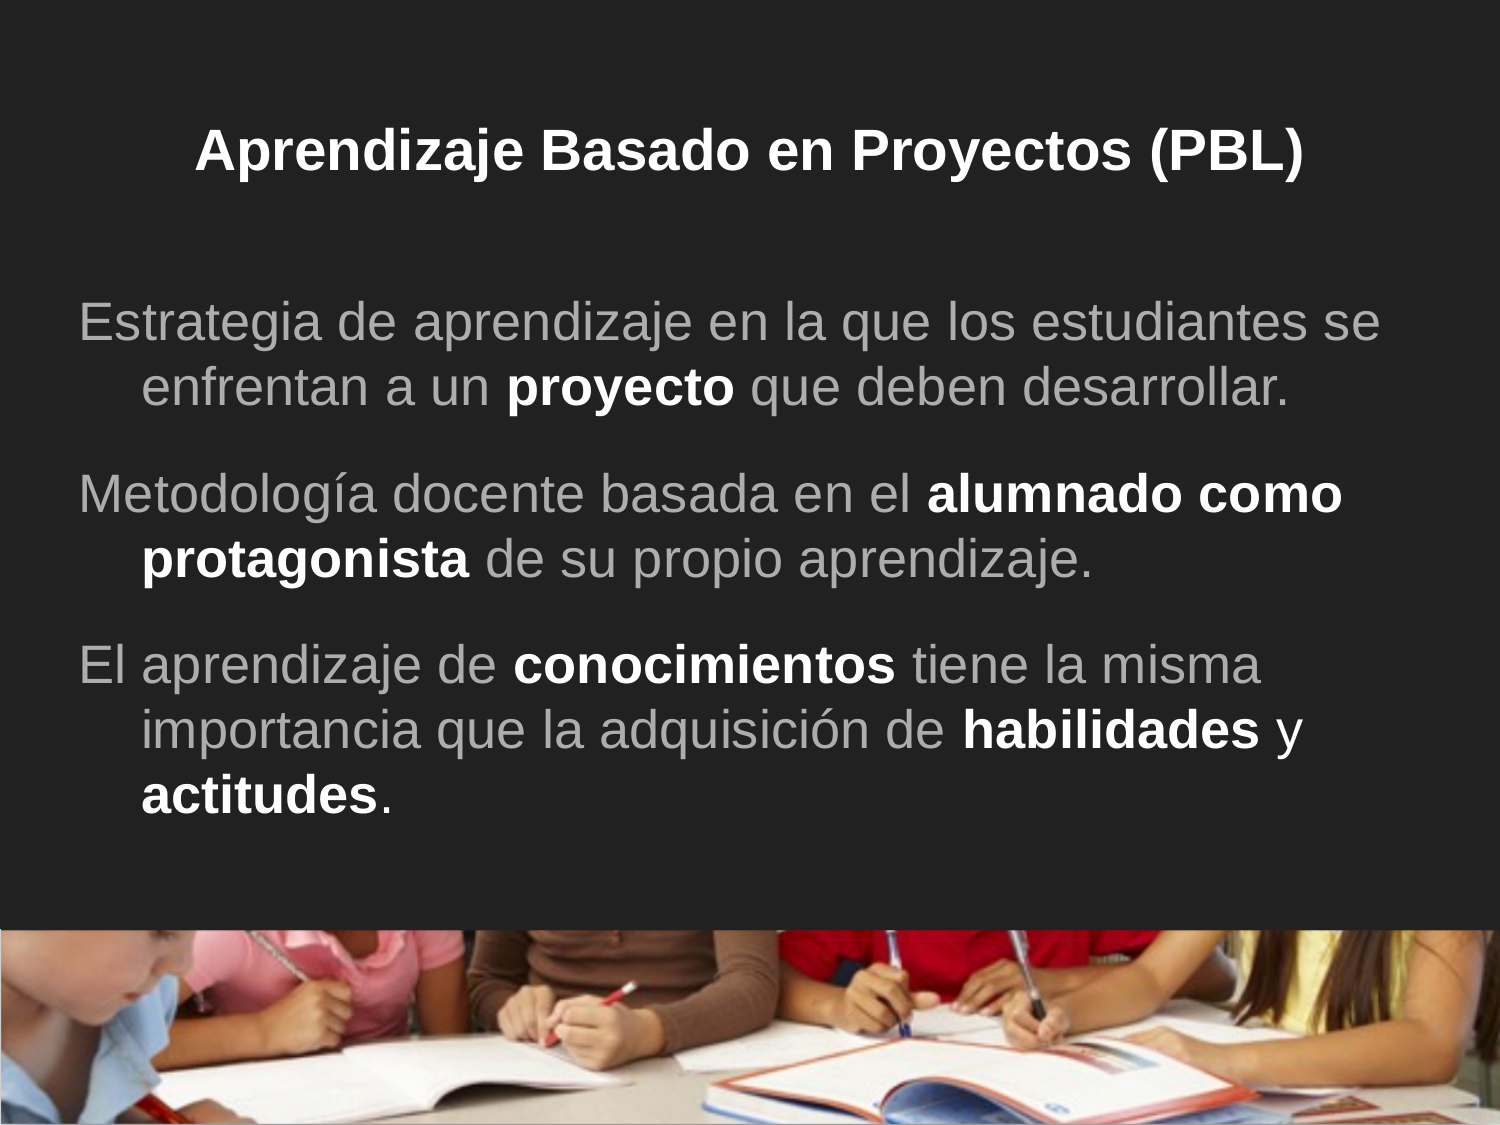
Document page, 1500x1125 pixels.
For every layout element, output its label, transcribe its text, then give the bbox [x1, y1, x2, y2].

list Estrategia de aprendizaje en la que los estudiantes se enfrentan a un proyecto que deben desarrollar. Metodología docente basada en el alumnado como protagonista de su propio aprendizaje. El aprendizaje de conocimientos tiene la misma importancia que la adquisición de habilidades y actitudes. [51, 271, 1449, 929]
title Aprendizaje Basado en Proyectos (PBL) [51, 97, 1449, 223]
picture [0, 929, 1500, 1125]
